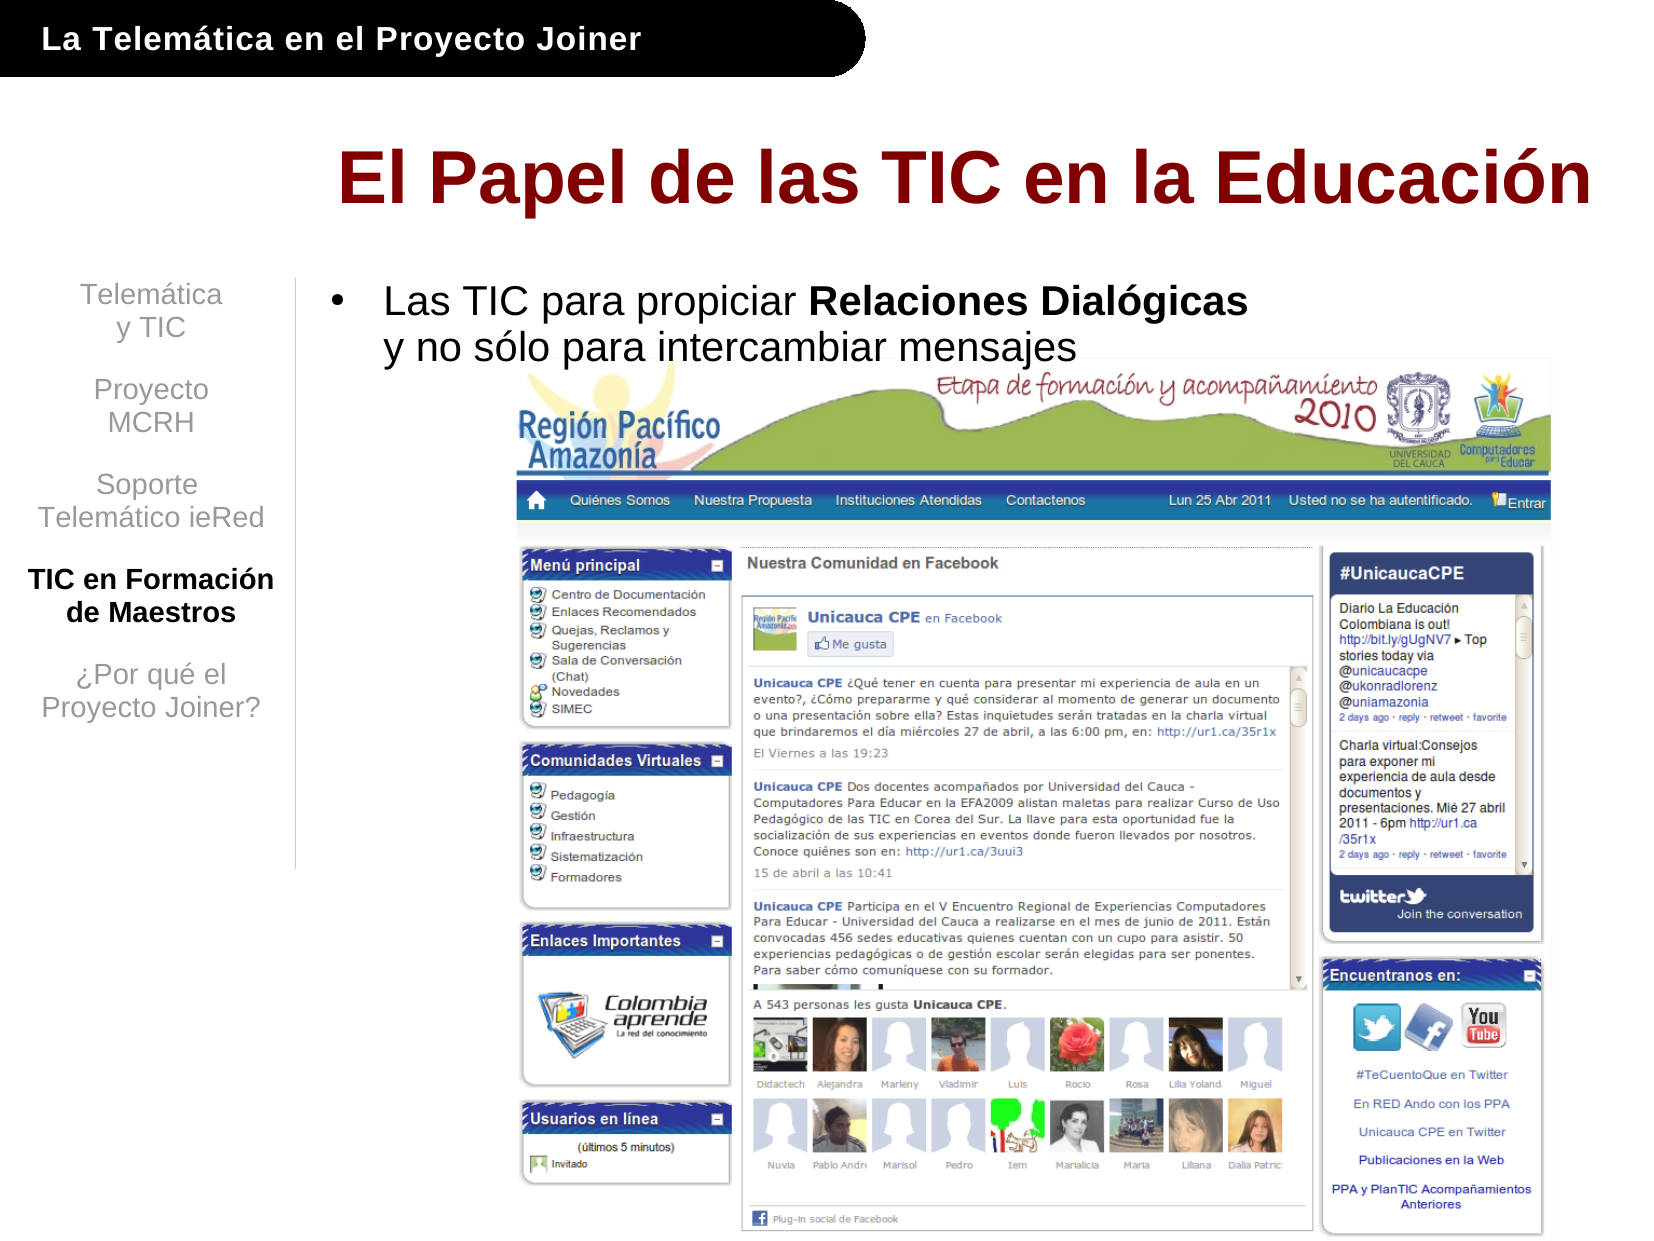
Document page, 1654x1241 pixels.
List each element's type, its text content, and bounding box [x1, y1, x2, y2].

picture [516, 1142, 1553, 1241]
list Telemática y TIC Proyecto MCRH Soporte Telemático ieRed TIC en Formación de Maestros ¿Por qué el Proyecto Joiner? [18, 277, 285, 862]
list Las TIC para propiciar Relaciones Dialógicas y no sólo para intercambiar mensajes [312, 277, 1595, 1142]
title El Papel de las TIC en la Educación [118, 118, 1595, 237]
